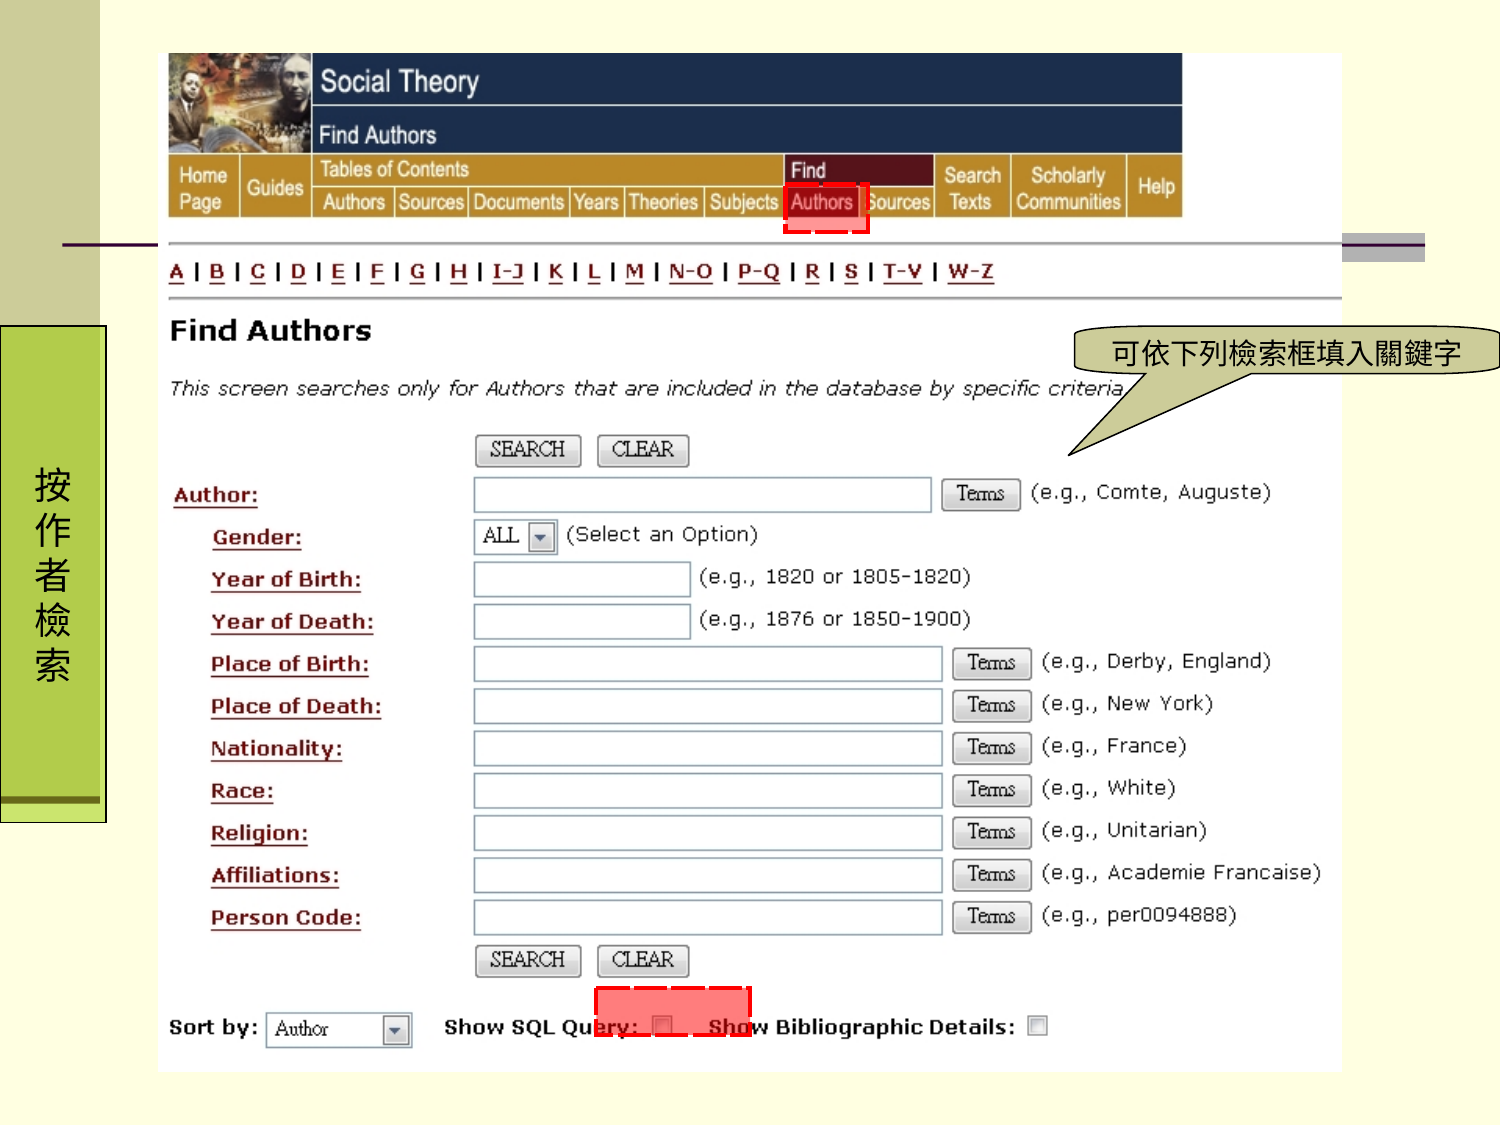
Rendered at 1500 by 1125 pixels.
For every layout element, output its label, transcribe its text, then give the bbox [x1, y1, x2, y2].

text_box [785, 185, 868, 232]
text_box 可依下列檢索框填入關鍵字 [1068, 326, 1500, 456]
text_box [596, 988, 750, 1035]
text_box 按 作 者 檢 索 [0, 326, 106, 822]
picture [158, 53, 1342, 1072]
